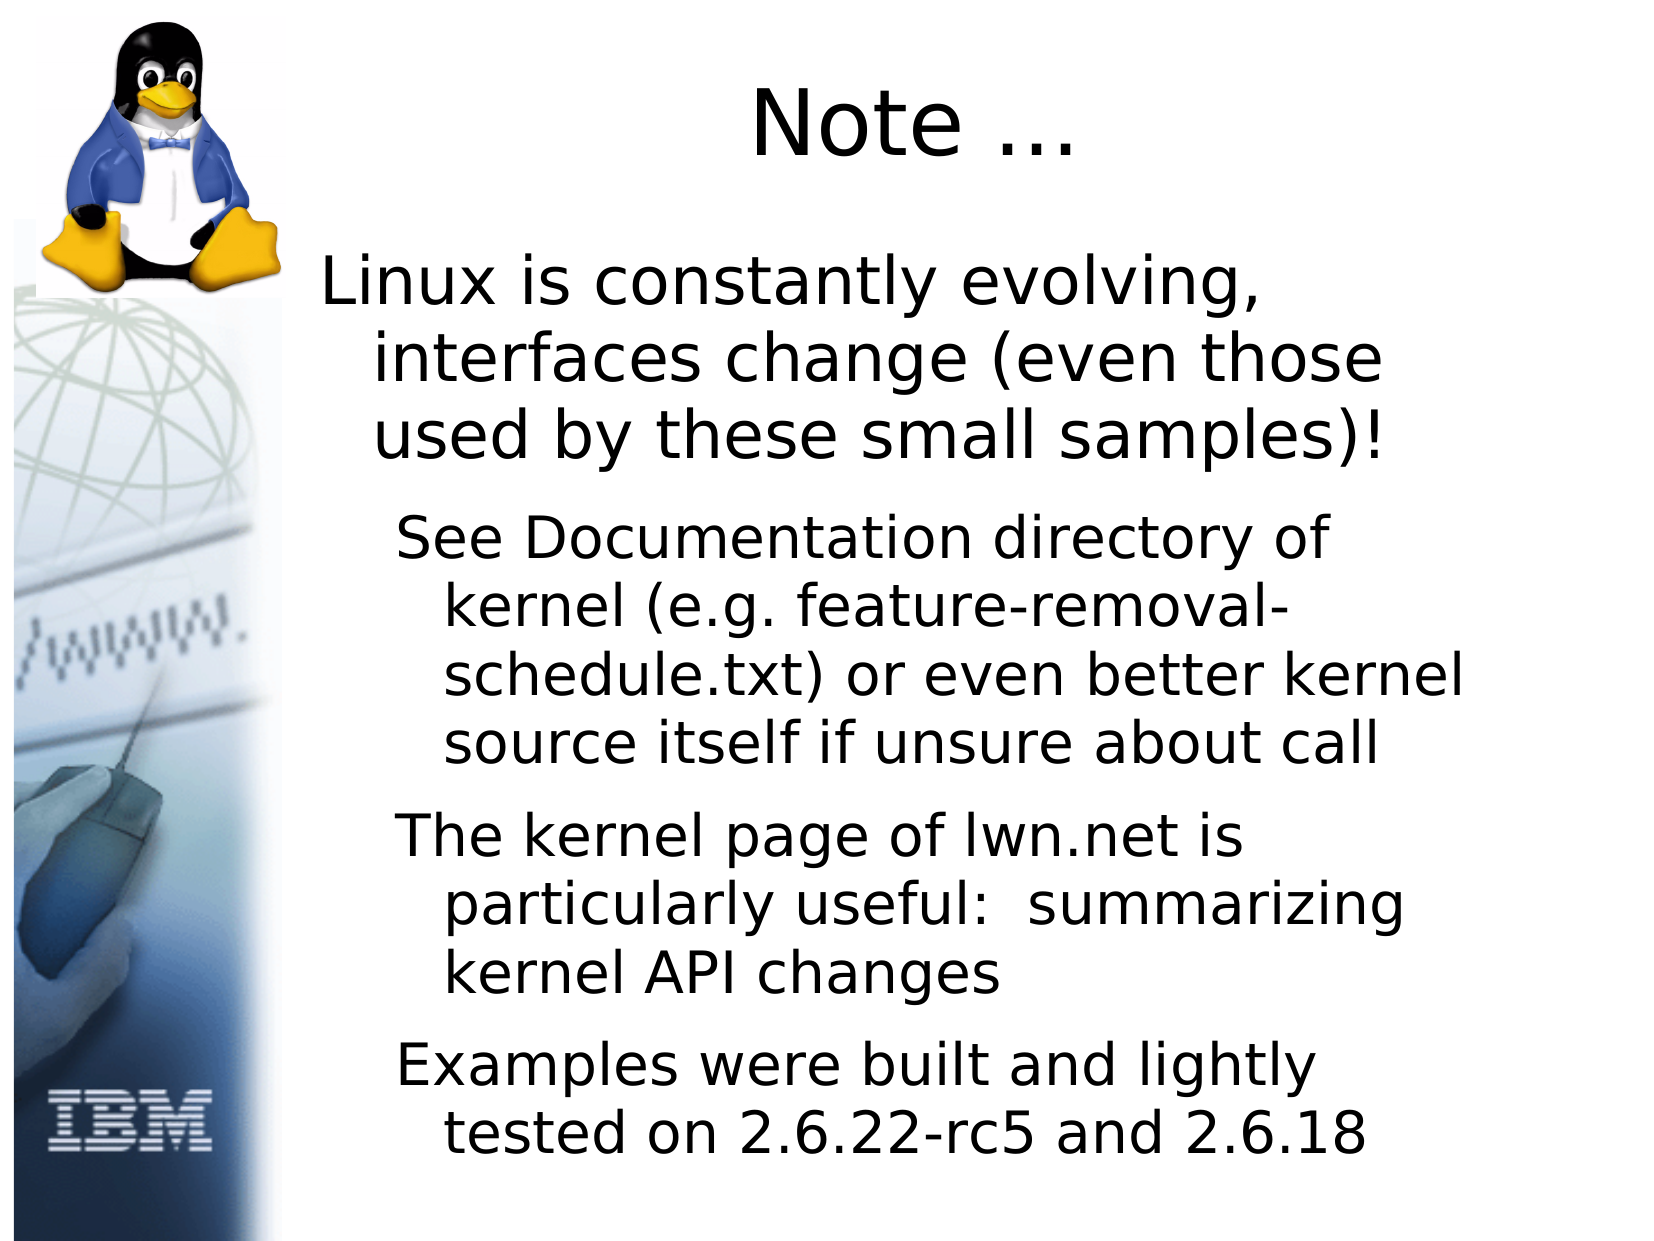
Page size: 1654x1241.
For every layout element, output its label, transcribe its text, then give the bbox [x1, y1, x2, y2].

title Note ... [301, 39, 1528, 209]
list Linux is constantly evolving, interfaces change (even those used by these small samples)! See Documentation directory of kernel (e.g. feature-removal-schedule.txt) or even better kernel source itself if unsure about call The kernel page of lwn.net is particularly useful: summarizing kernel API changes Examples were built and lightly tested on 2.6.22-rc5 and 2.6.18 [301, 243, 1520, 1182]
